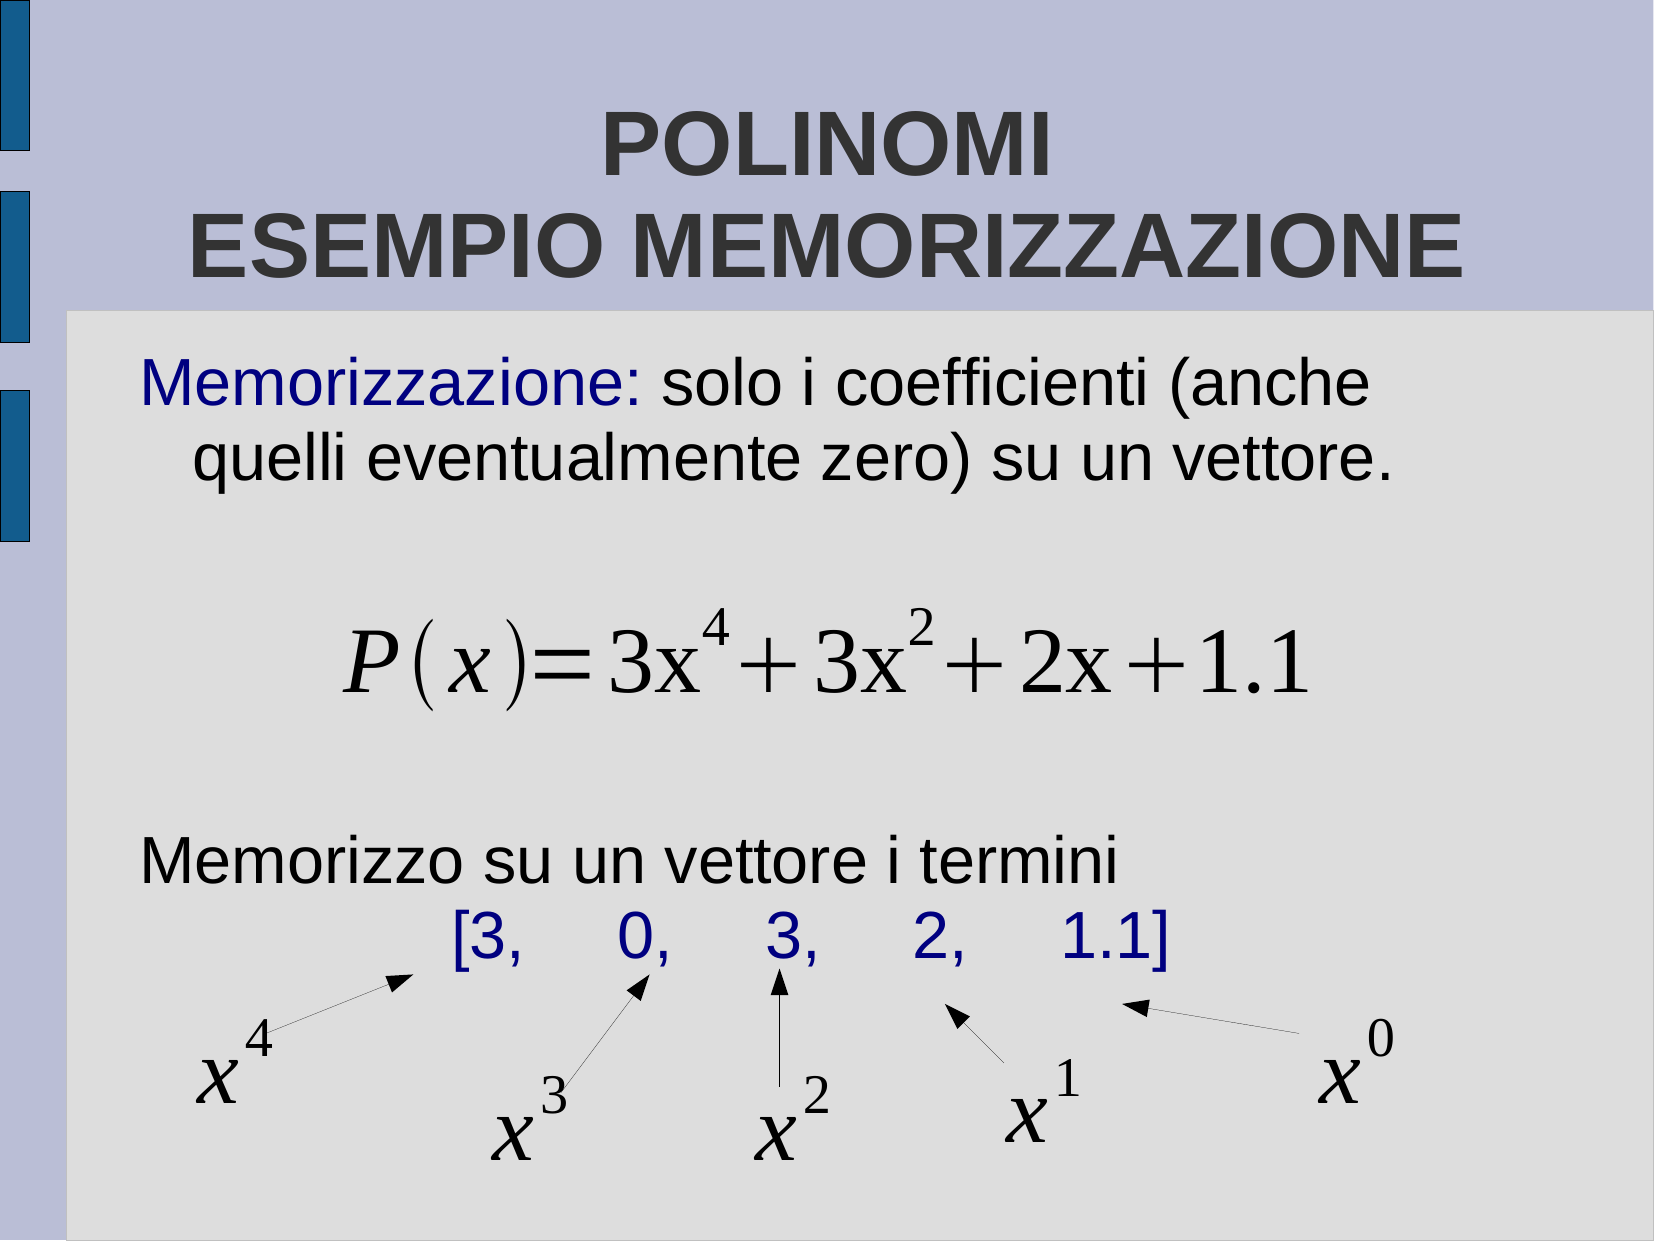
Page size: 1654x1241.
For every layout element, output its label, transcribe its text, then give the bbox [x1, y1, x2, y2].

title POLINOMI ESEMPIO MEMORIZZAZIONE [121, 92, 1534, 298]
list Memorizzazione: solo i coefficienti (anche quelli eventualmente zero) su un vettore. Memorizzo su un vettore i termini [3, 0, 3, 2, 1.1] [121, 344, 1534, 1112]
chart [168, 1003, 296, 1124]
chart [463, 1061, 590, 1182]
chart [726, 1061, 854, 1182]
chart [314, 592, 1334, 715]
chart [1290, 1003, 1417, 1124]
chart [977, 1043, 1103, 1164]
